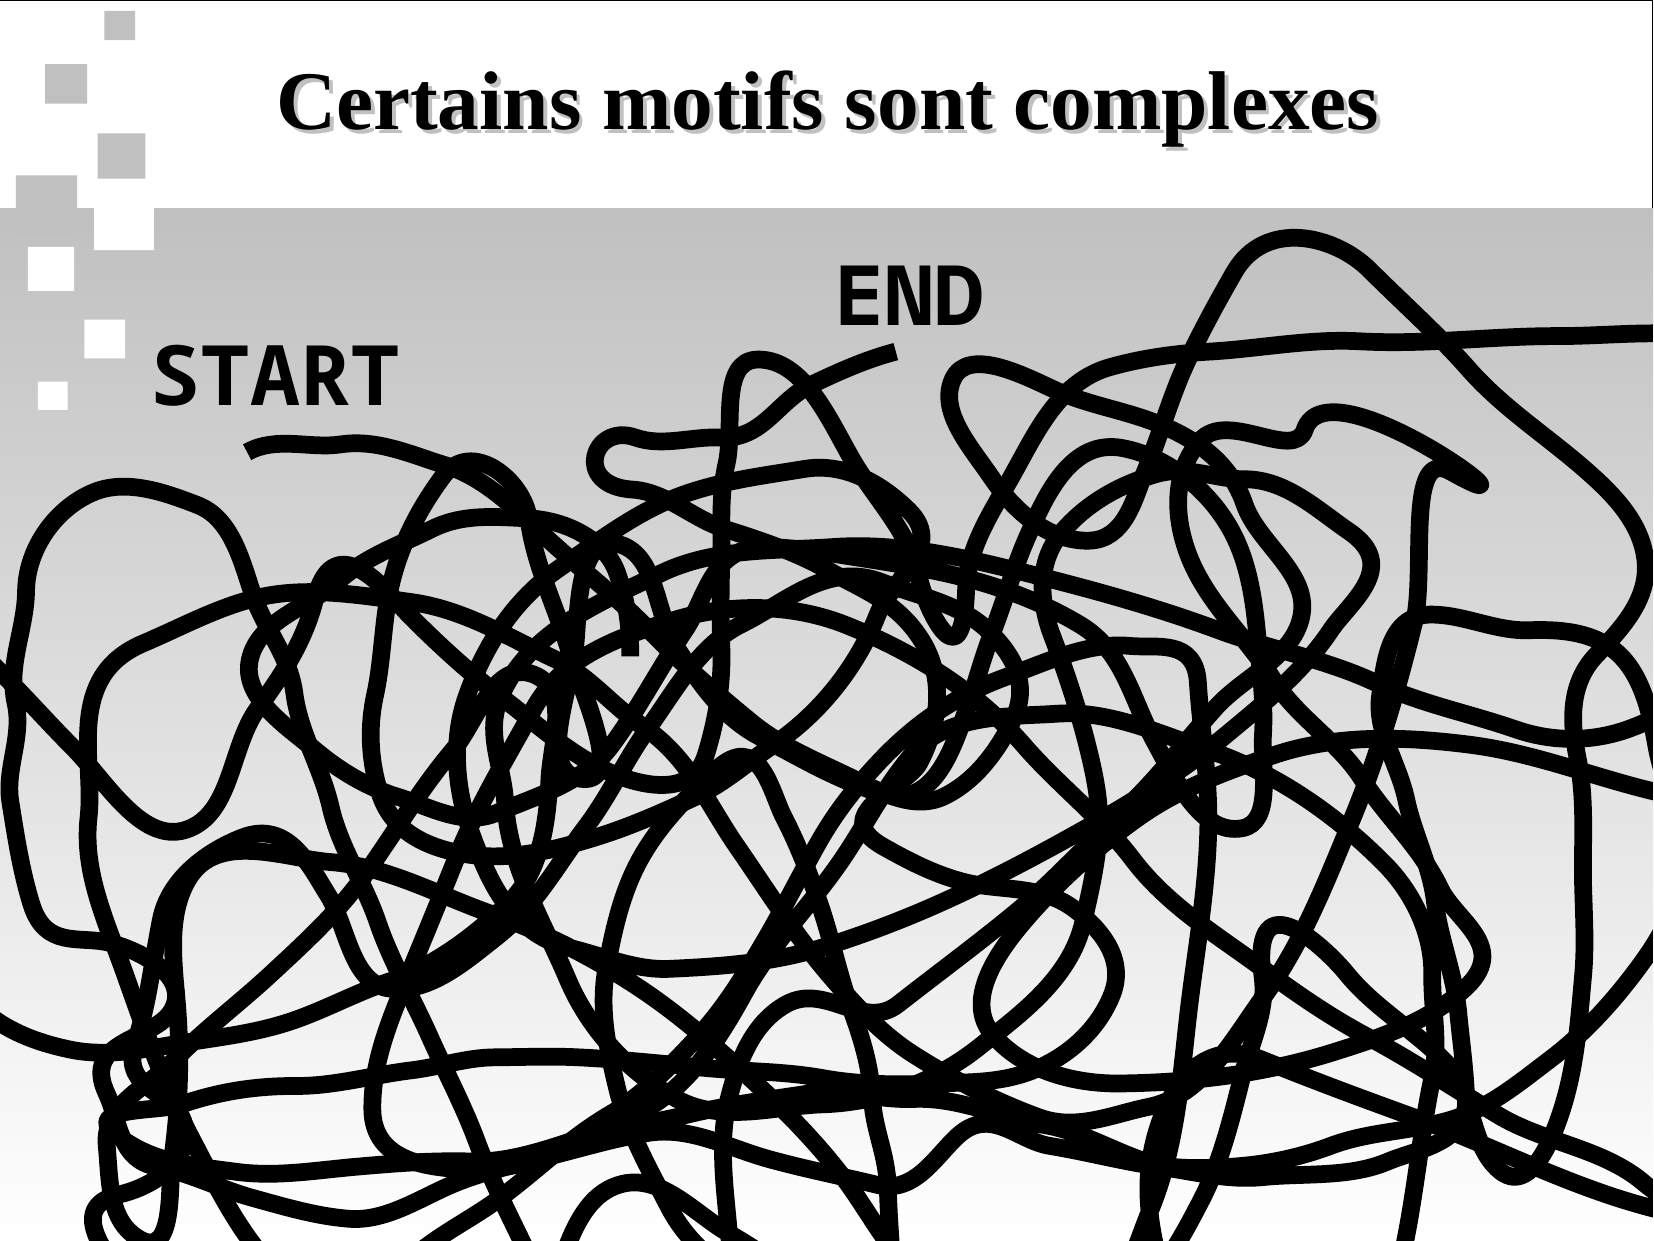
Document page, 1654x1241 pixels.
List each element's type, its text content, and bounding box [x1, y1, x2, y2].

text_box END [834, 236, 985, 333]
title Certains motifs sont complexes [90, 0, 1567, 204]
text_box START [150, 316, 401, 413]
